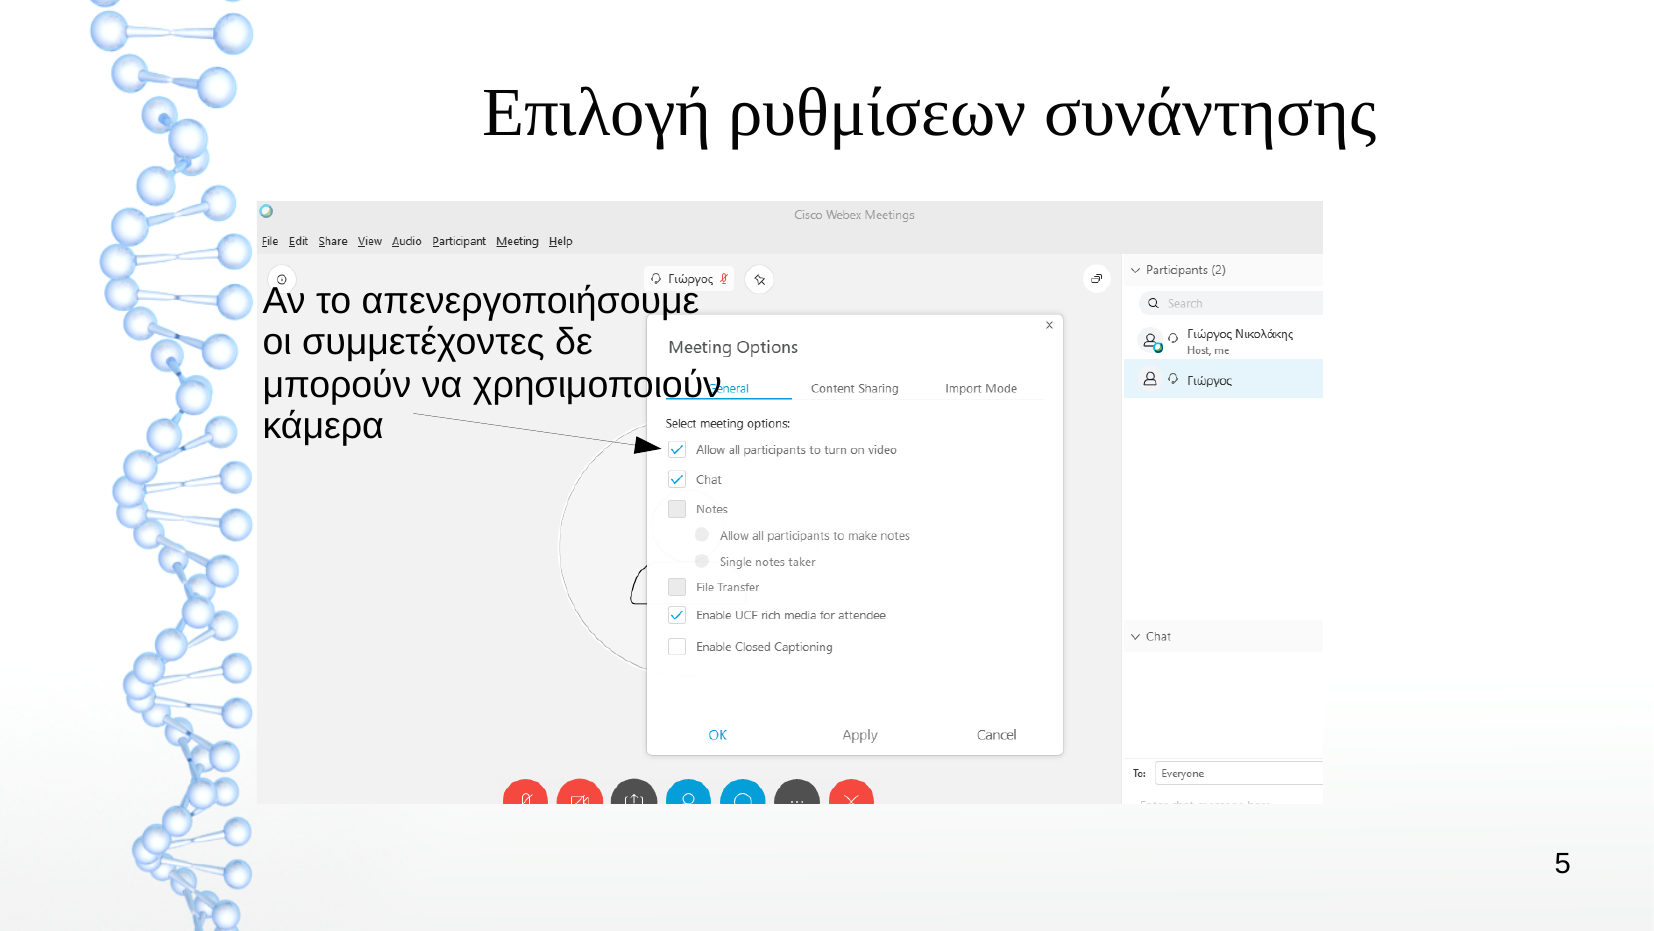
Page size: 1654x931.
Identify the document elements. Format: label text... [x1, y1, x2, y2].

picture [0, 0, 1654, 931]
title Επιλογή ρυθμίσεων συνάντησης [265, 35, 1595, 189]
text_box Αν το απενεργοποιήσουμε οι συμμετέχοντες δε μπορούν να χρησιμοποιούν κάμερα [248, 271, 745, 461]
